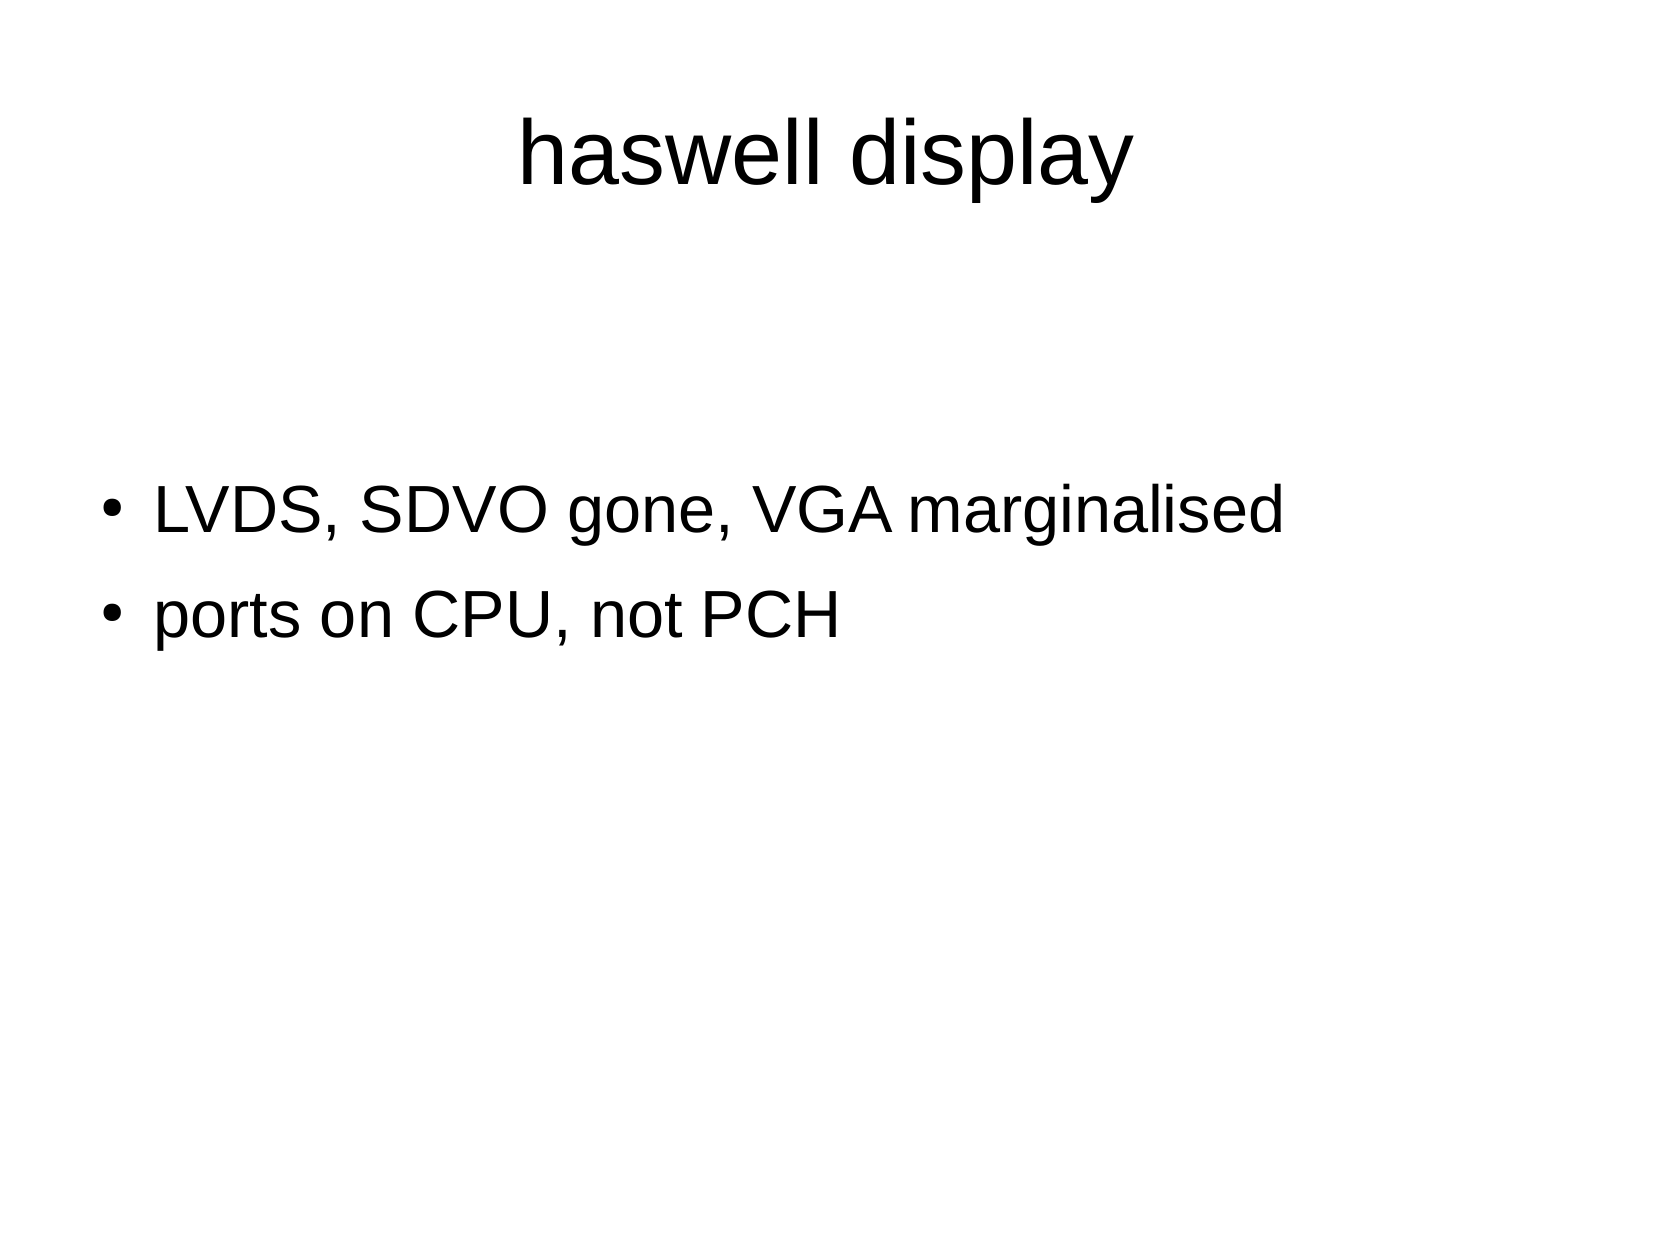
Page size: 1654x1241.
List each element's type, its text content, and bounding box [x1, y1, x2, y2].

title haswell display [82, 49, 1571, 257]
list LVDS, SDVO gone, VGA marginalised ports on CPU, not PCH [82, 472, 1571, 1109]
